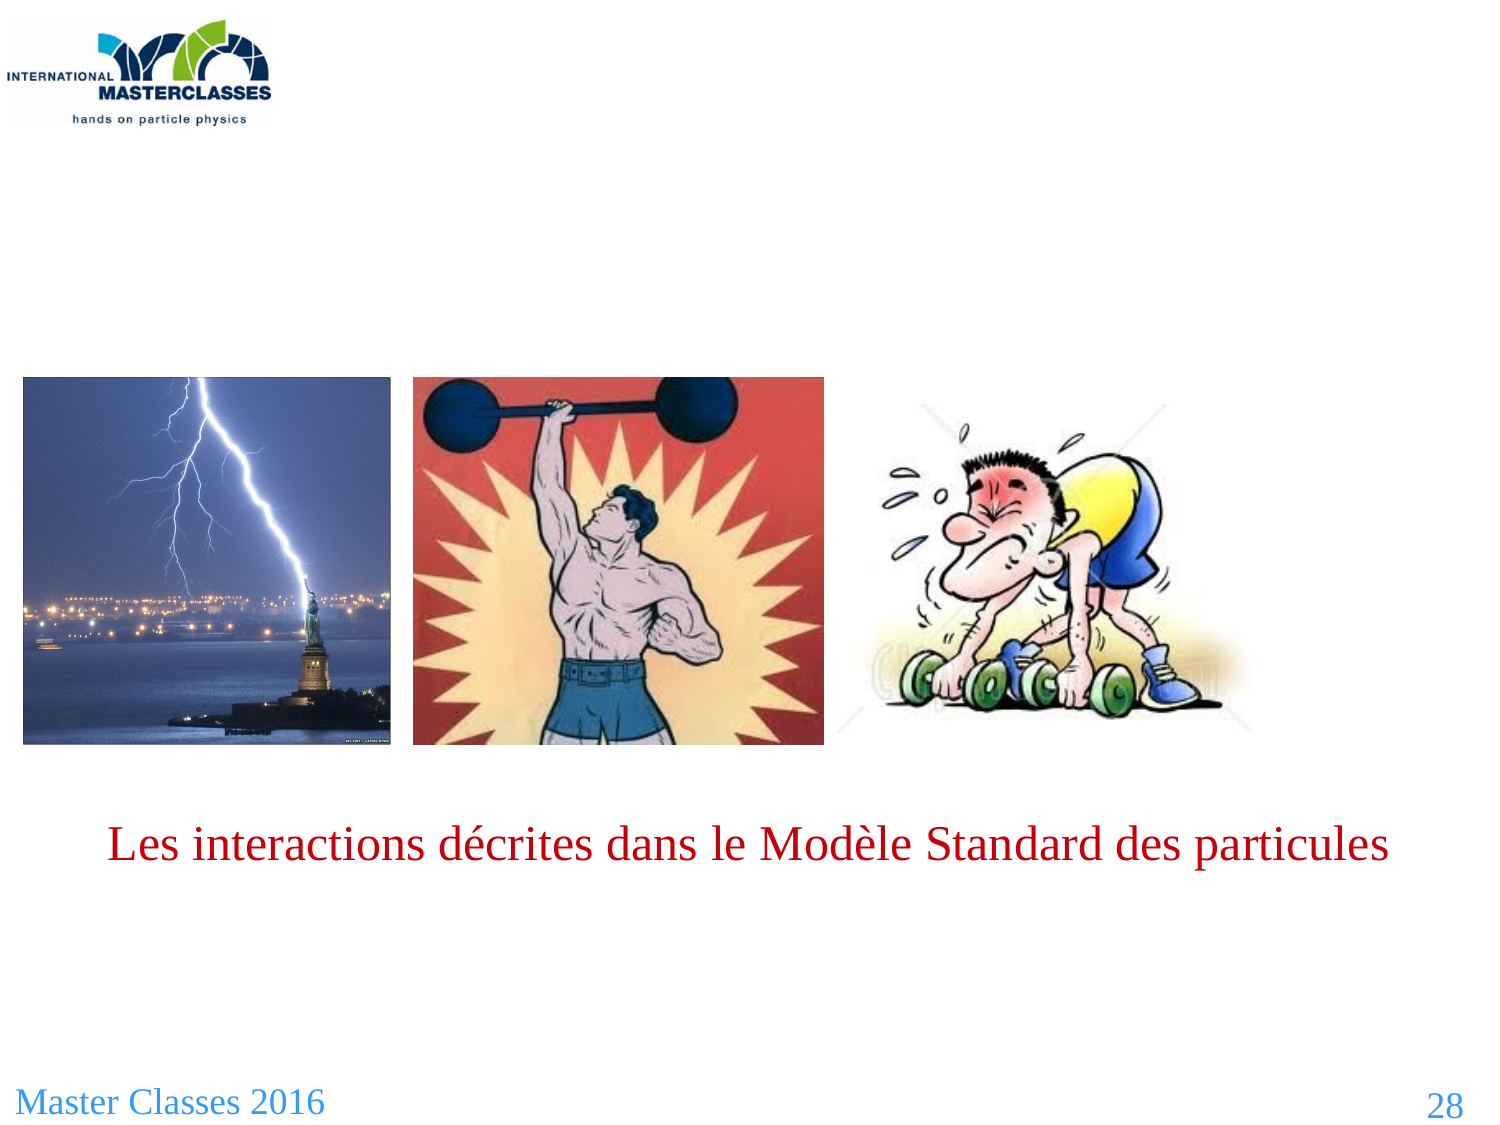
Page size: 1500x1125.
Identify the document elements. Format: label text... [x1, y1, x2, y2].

picture [838, 404, 1252, 733]
picture [2, 10, 280, 130]
text_box Les interactions décrites dans le Modèle Standard des particules [92, 803, 1406, 878]
picture [23, 377, 390, 745]
picture [413, 377, 824, 745]
